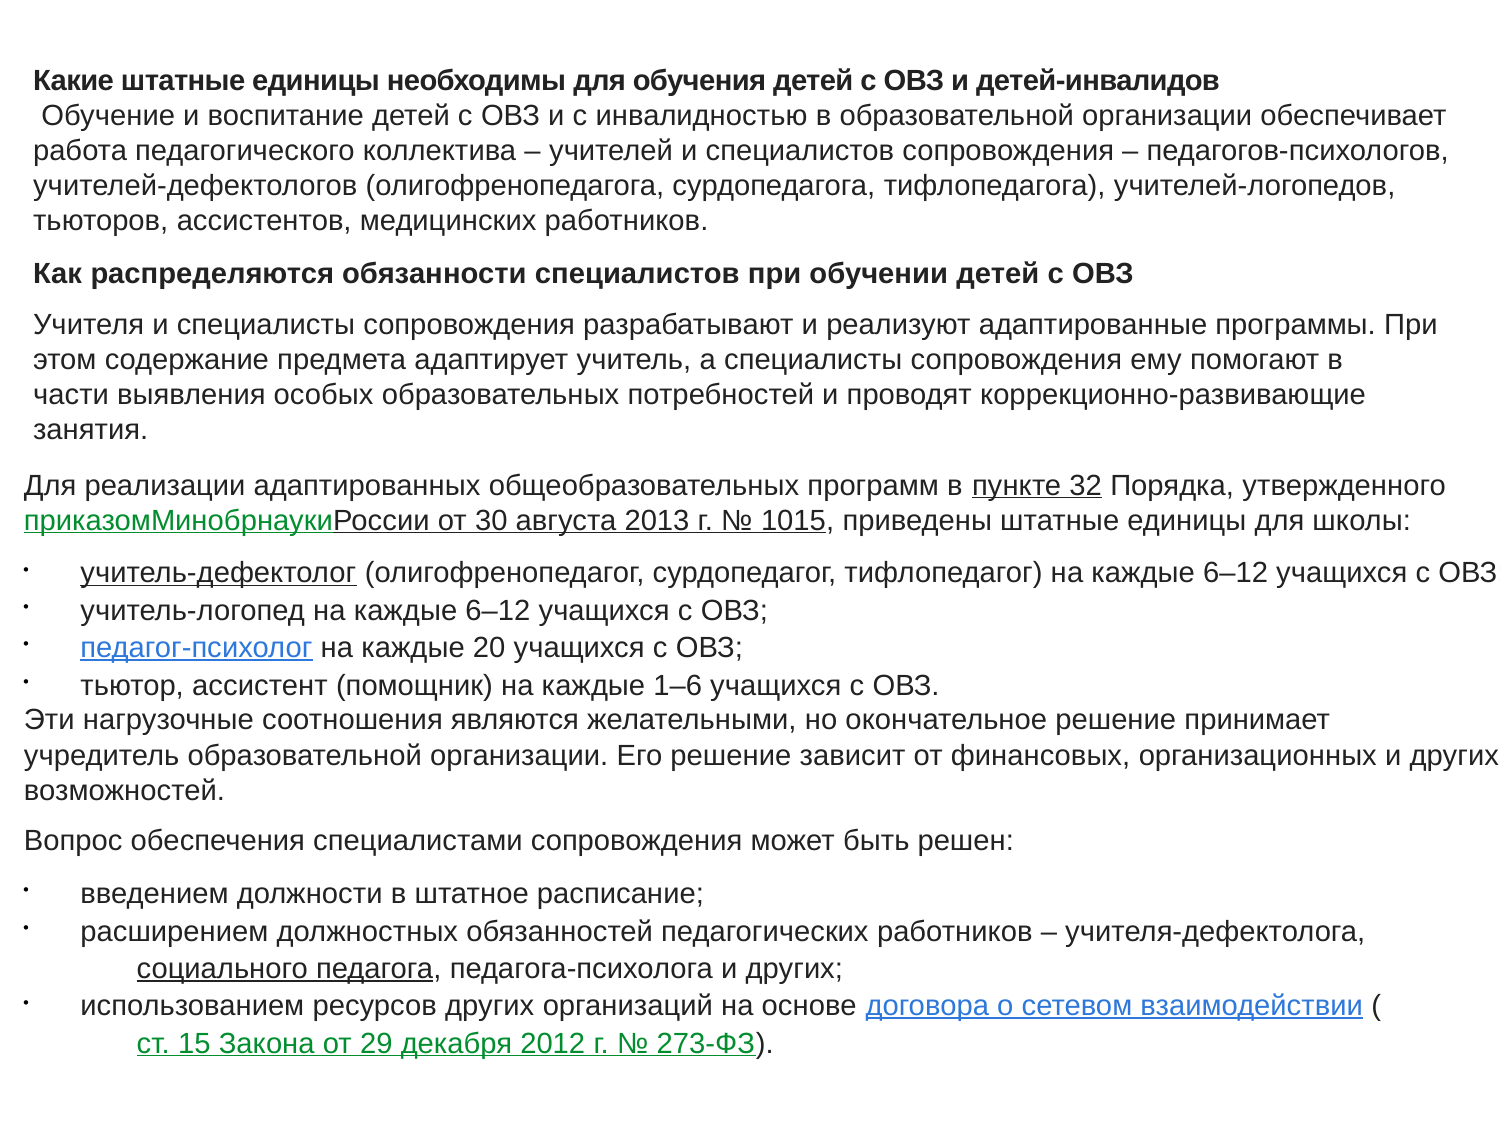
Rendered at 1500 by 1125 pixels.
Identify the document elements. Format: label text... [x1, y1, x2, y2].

text_box Какие штатные единицы необходимы для обучения детей с ОВЗ и детей-инвалидов Обучение и воспитание детей с ОВЗ и с инвалидностью в образовательной организации обеспечивает работа педагогического коллектива – учителей и специалистов сопровождения – педагогов-психологов, учителей-дефектологов (олигофренопедагога, сурдопедагога, тифлопедагога), учителей-логопедов, тьюторов, ассистентов, медицинских работников. Как распределяются обязанности специалистов при обучении детей с ОВЗ Учителя и специалисты сопровождения разрабатывают и реализуют адаптированные программы. При этом содержание предмета адаптирует учитель, а специалисты сопровождения ему помогают в части выявления особых образовательных потребностей и проводят коррекционно-развивающие занятия. [18, 51, 1500, 453]
text_box Для реализации адаптированных общеобразовательных программ в пункте 32 Порядка, утвержденного приказом Минобрнауки России от 30 августа 2013 г. № 1015, приведены штатные единицы для школы: учитель-дефектолог (олигофренопедагог, сурдопедагог, тифлопедагог) на каждые 6–12 учащихся с ОВЗ; учитель-логопед на каждые 6–12 учащихся с ОВЗ; педагог-психолог на каждые 20 учащихся с ОВЗ; тьютор, ассистент (помощник) на каждые 1–6 учащихся с ОВЗ. Эти нагрузочные соотношения являются желательными, но окончательное решение принимает учредитель образовательной организации. Его решение зависит от финансовых, организационных и других возможностей. Вопрос обеспечения специалистами сопровождения может быть решен: введением должности в штатное расписание; расширением должностных обязанностей педагогических работников – учителя-дефектолога, социального педагога, педагога-психолога и других; использованием ресурсов других организаций на основе договора о сетевом взаимодействии (ст. 15 Закона от 29 декабря 2012 г. № 273-ФЗ). [9, 458, 1500, 1067]
